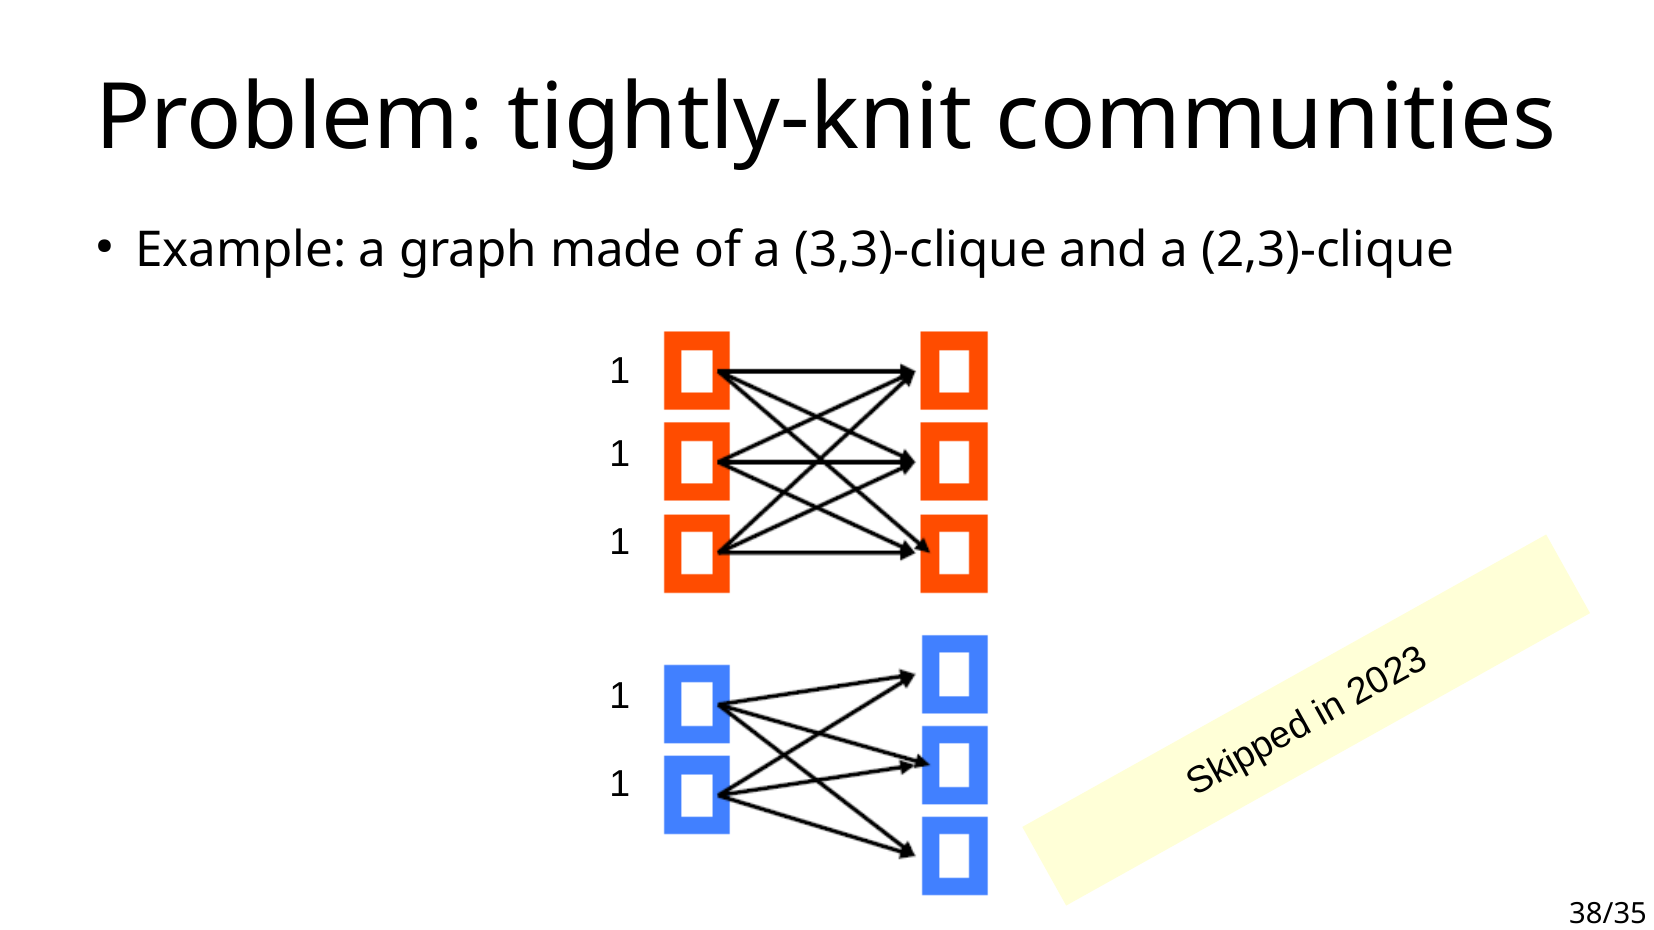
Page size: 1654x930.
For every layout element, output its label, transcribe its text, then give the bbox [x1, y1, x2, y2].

picture [630, 302, 1006, 922]
list Example: a graph made of a (3,3)-clique and a (2,3)-clique [82, 213, 1571, 314]
title Problem: tightly-knit communities [82, 1, 1571, 213]
text_box 1 [594, 513, 646, 571]
text_box 1 [594, 424, 646, 482]
text_box Skipped in 2023 [1022, 534, 1591, 906]
text_box 1 [594, 755, 646, 813]
text_box 1 [594, 341, 646, 399]
text_box 1 [594, 666, 646, 724]
